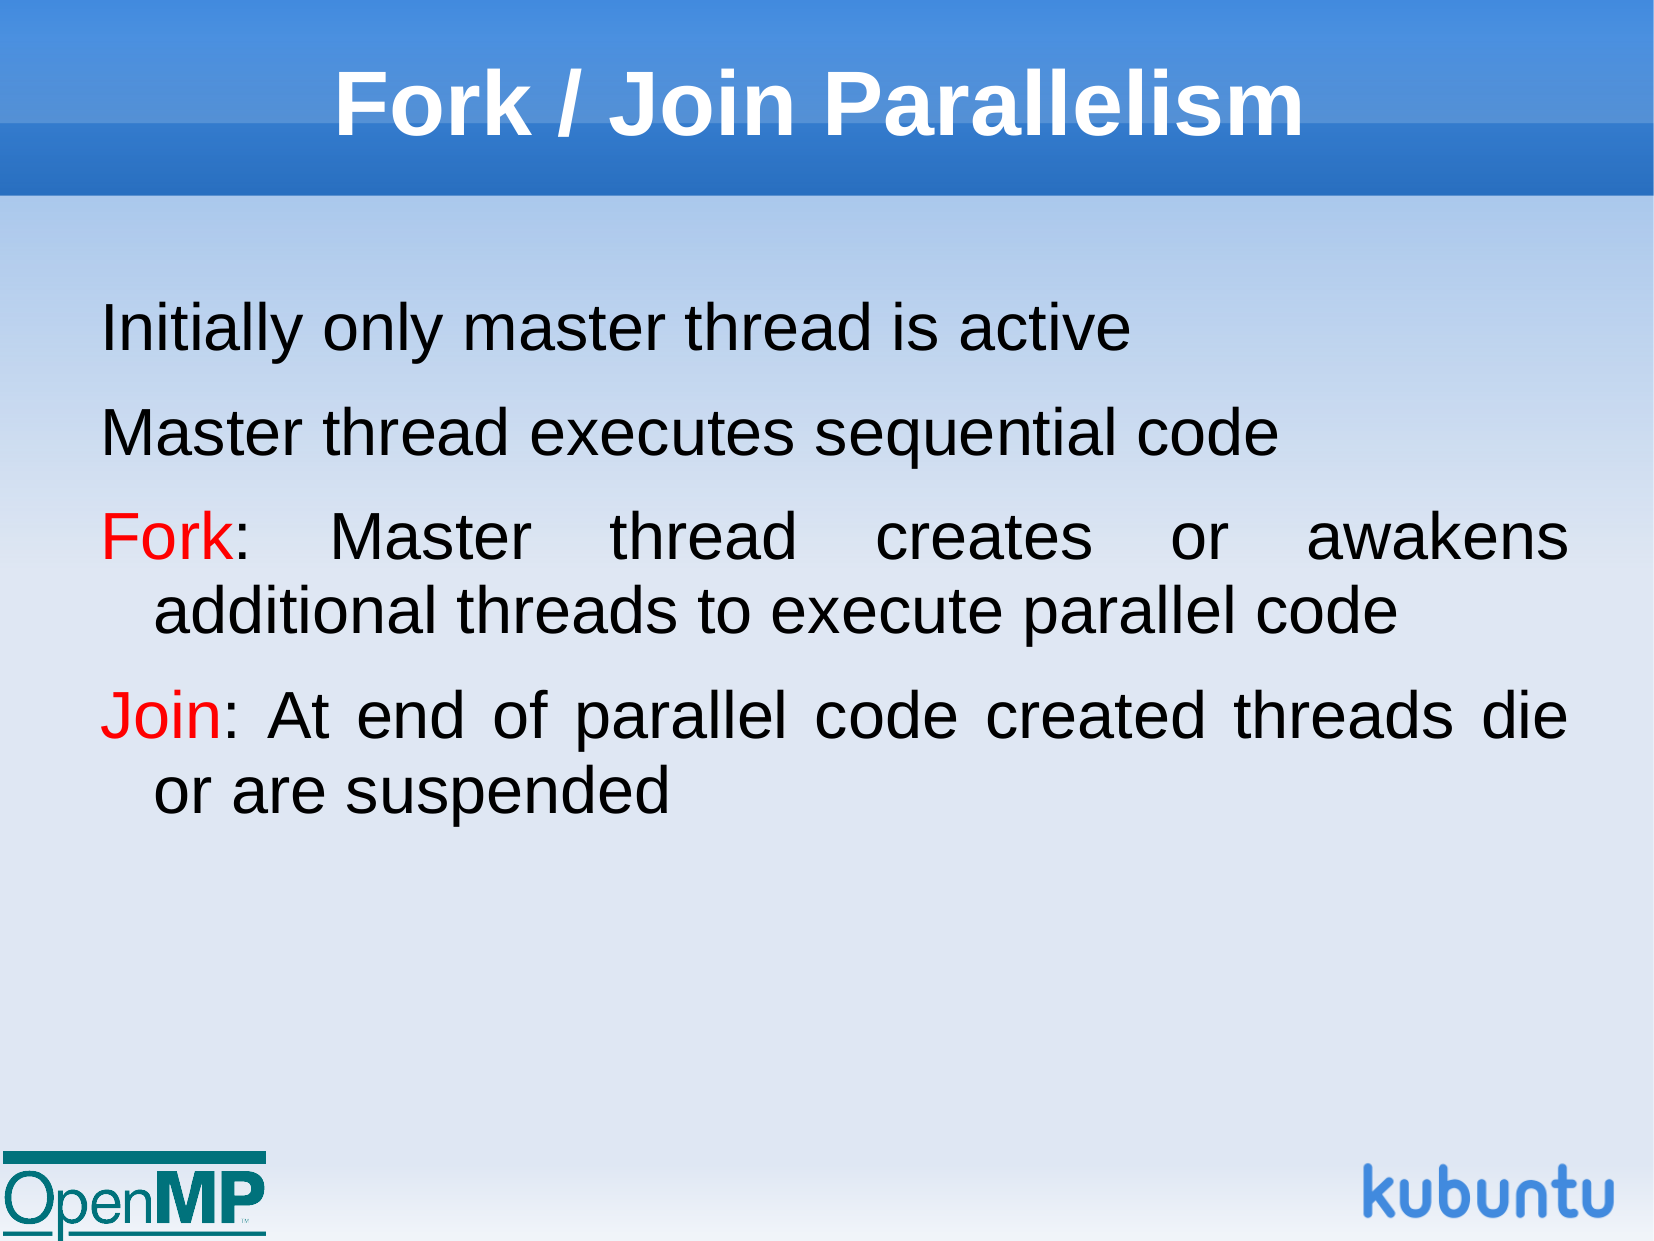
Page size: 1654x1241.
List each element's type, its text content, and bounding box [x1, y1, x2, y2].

title Fork / Join Parallelism [76, 0, 1565, 208]
picture [0, 0, 1654, 1241]
list Initially only master thread is active Master thread executes sequential code Fork: Master thread creates or awakens additional threads to execute parallel code Join: At end of parallel code created threads die or are suspended [82, 290, 1571, 1094]
